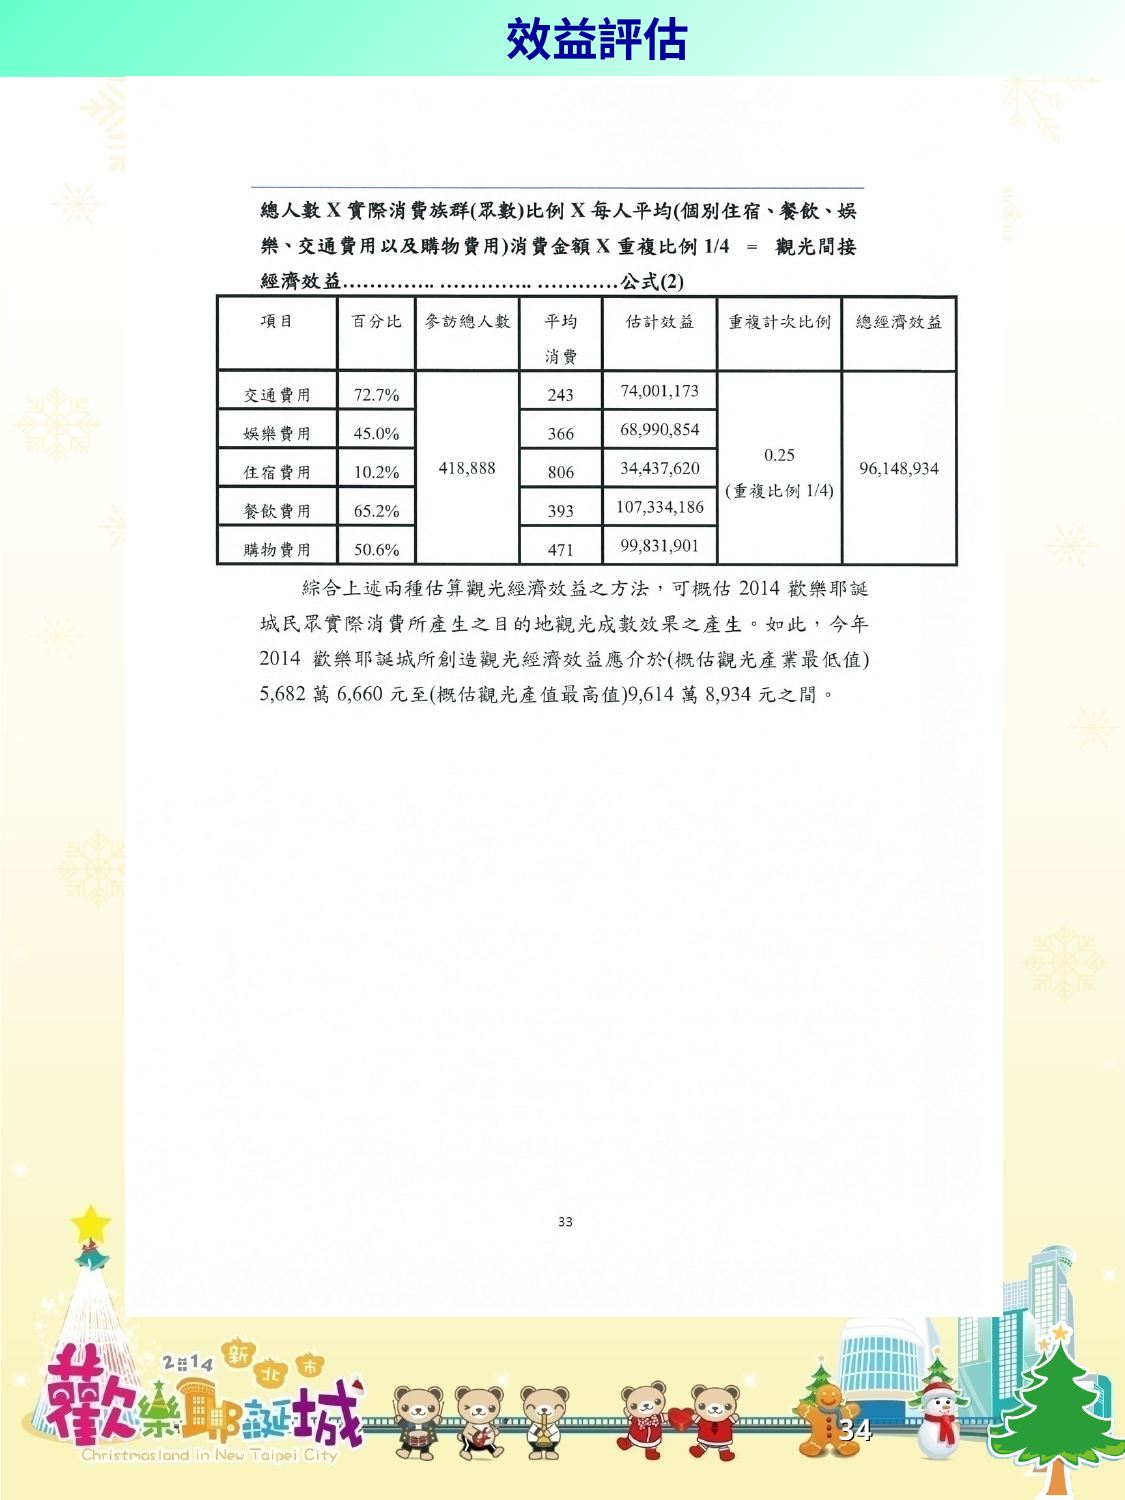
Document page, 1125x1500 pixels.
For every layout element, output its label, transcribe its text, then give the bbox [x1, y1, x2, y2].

picture [125, 76, 1003, 1317]
title 效益評估 [196, 0, 1000, 76]
text_box 34 [822, 1390, 1085, 1471]
